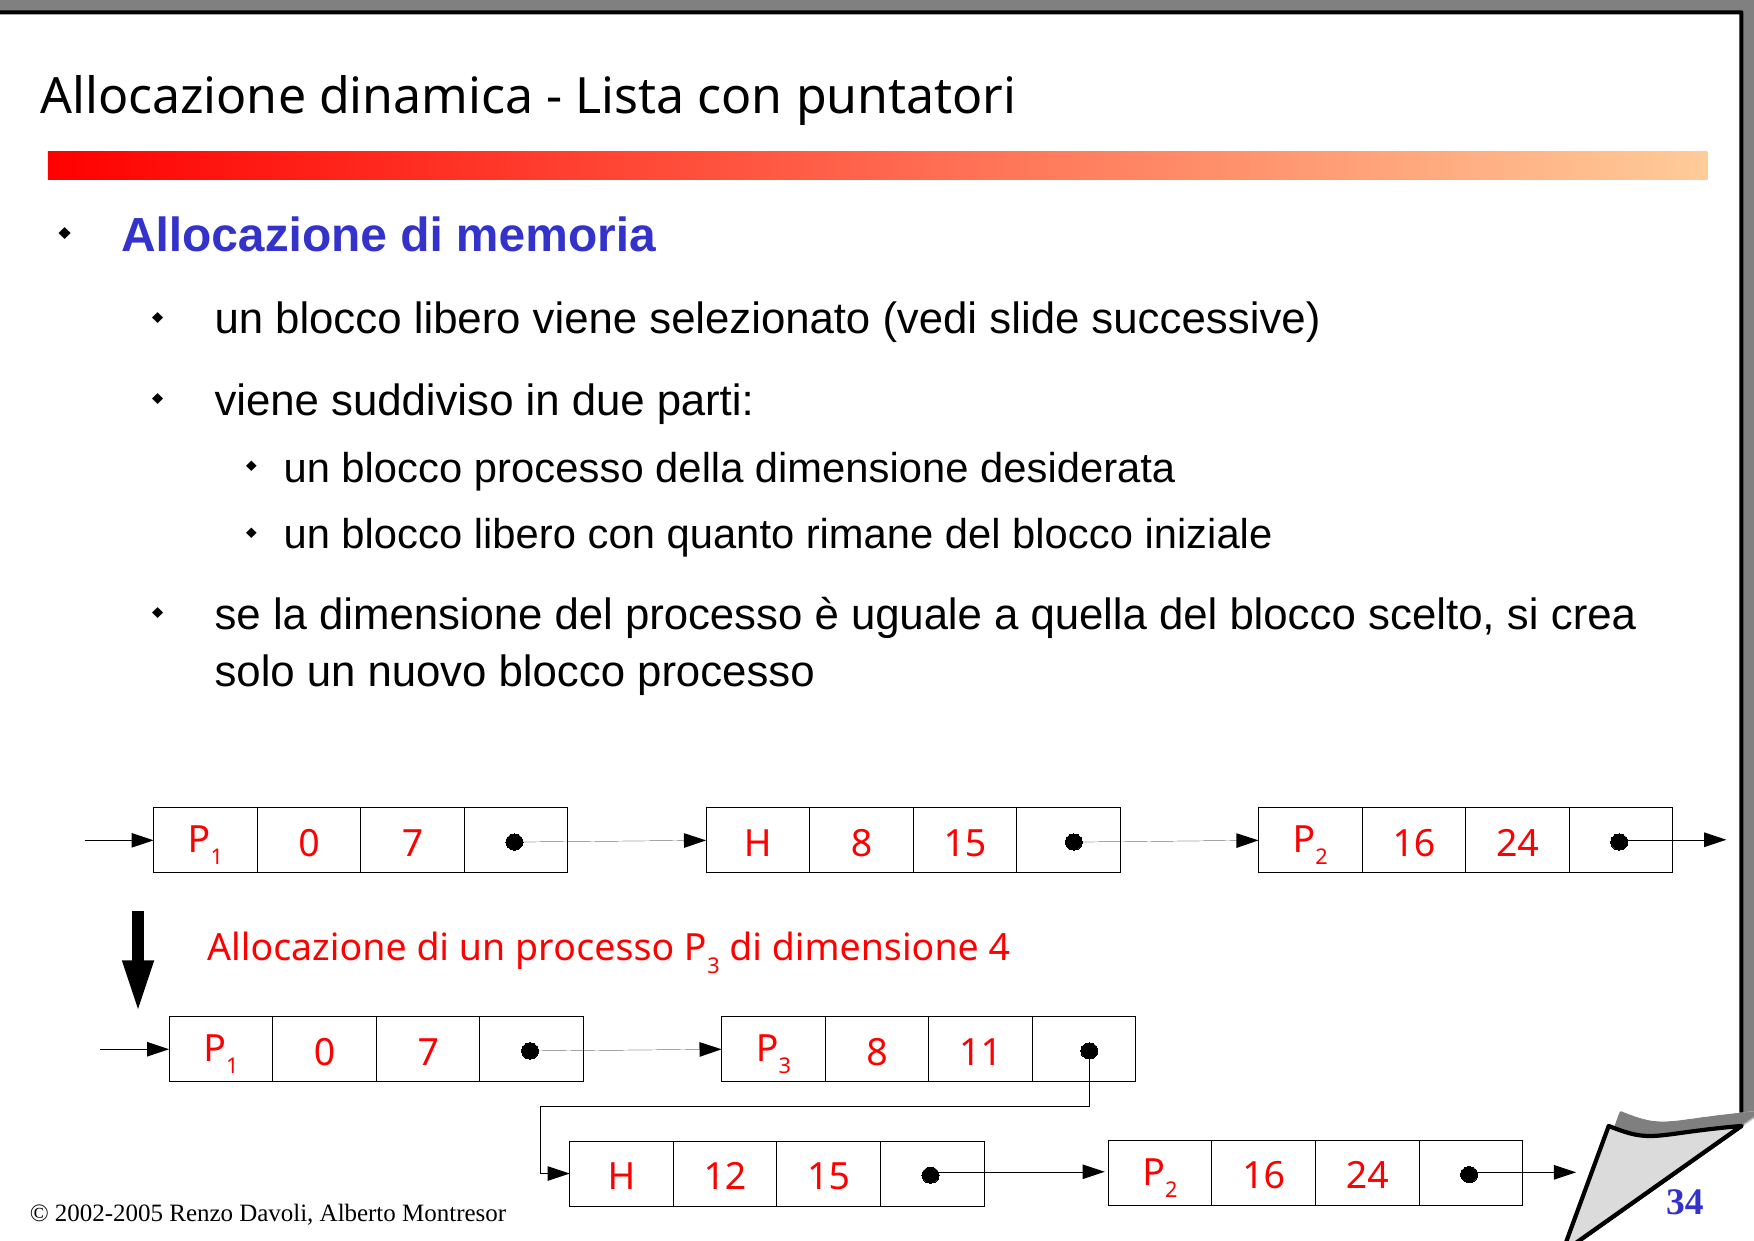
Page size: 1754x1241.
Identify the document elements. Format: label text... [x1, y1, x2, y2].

text_box 24 [1315, 1140, 1419, 1206]
text_box [521, 1042, 539, 1060]
text_box [1080, 1042, 1098, 1059]
text_box 7 [376, 1016, 479, 1082]
text_box 24 [1465, 807, 1569, 873]
text_box 12 [673, 1141, 776, 1207]
text_box 11 [928, 1016, 1032, 1082]
text_box 15 [913, 807, 1016, 873]
text_box 16 [1211, 1140, 1315, 1206]
text_box P2 [1108, 1140, 1211, 1206]
text_box P1 [153, 807, 257, 873]
text_box [1460, 1166, 1478, 1183]
text_box 7 [360, 807, 464, 873]
text_box MMU [750, 152, 754, 179]
text_box 8 [809, 807, 913, 873]
text_box Allocazione di un processo P3 di dimensione 4 [207, 917, 1120, 985]
text_box 0 [257, 807, 360, 873]
text_box 8 [825, 1016, 928, 1082]
text_box 16 [1362, 807, 1465, 873]
text_box 0 [272, 1016, 376, 1082]
list Allocazione di memoria un blocco libero viene selezionato (vedi slide successive) viene suddiviso in due parti: un blocco processo della dimensione desiderata un blocco libero con quanto rimane del blocco iniziale se la dimensione del processo è uguale a quella del blocco scelto, si crea solo un nuovo blocco processo [58, 206, 1696, 782]
text_box H [569, 1141, 673, 1207]
text_box [1065, 833, 1083, 851]
title Allocazione dinamica - Lista con puntatori [40, 49, 1714, 144]
text_box [921, 1167, 940, 1184]
text_box 15 [776, 1141, 880, 1207]
text_box P2 [1258, 807, 1362, 873]
text_box [1610, 833, 1628, 851]
text_box [505, 833, 523, 851]
text_box H [706, 807, 809, 873]
text_box P1 [169, 1016, 272, 1082]
text_box P3 [721, 1016, 825, 1082]
